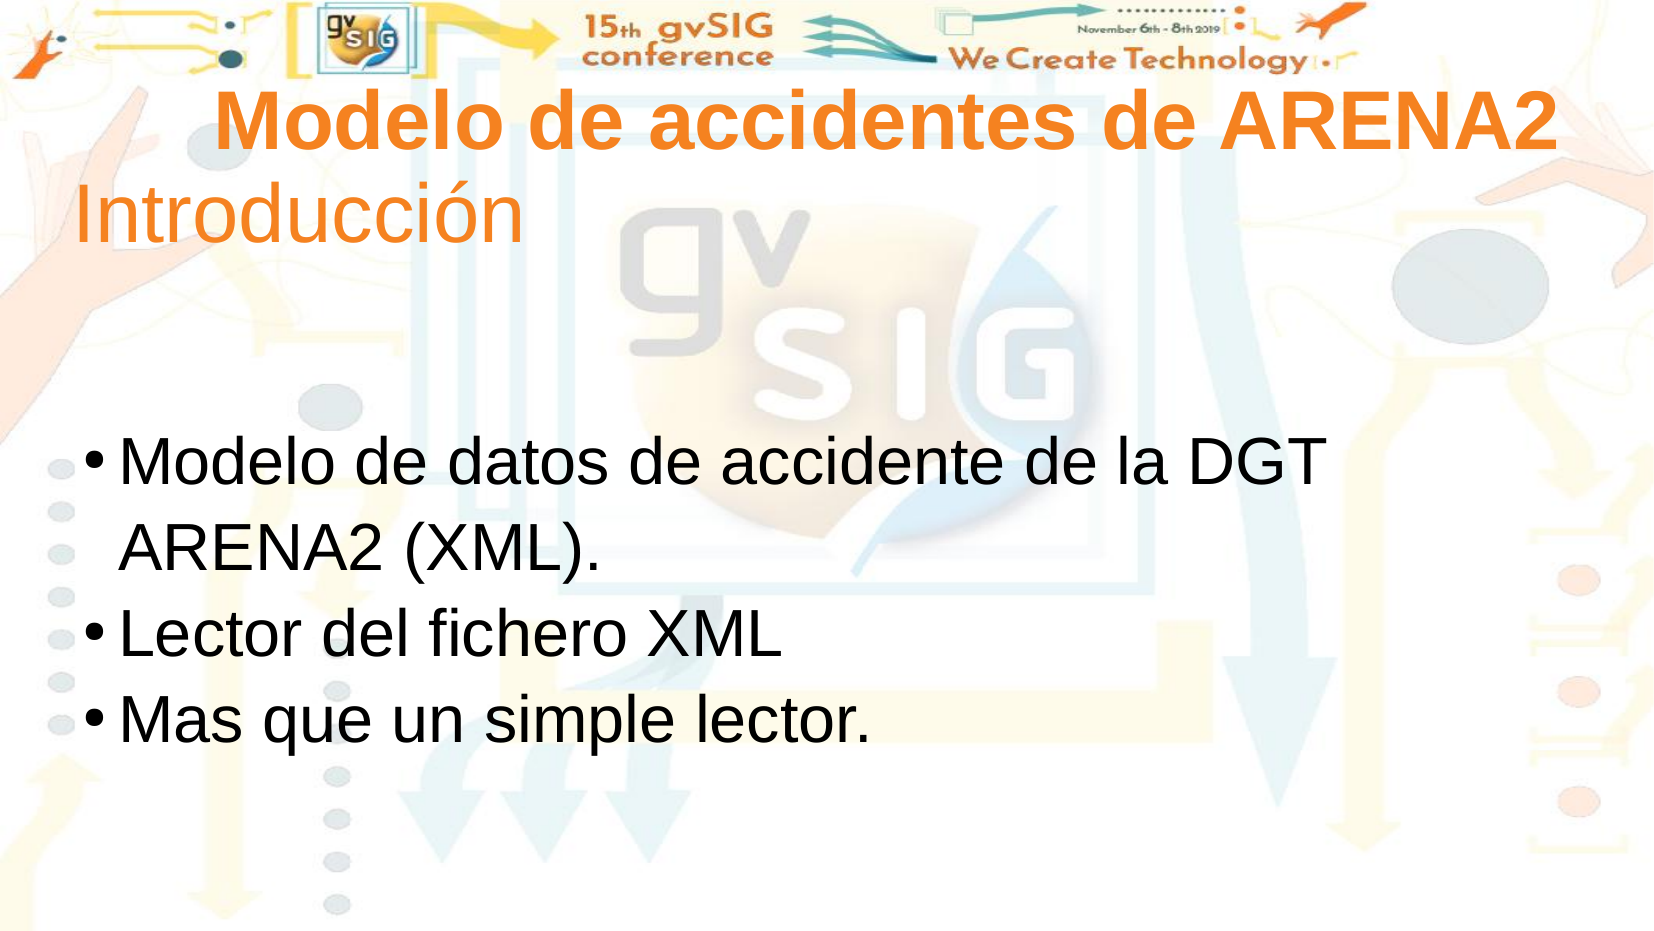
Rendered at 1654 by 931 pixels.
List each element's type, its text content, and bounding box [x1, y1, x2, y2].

title Modelo de accidentes de ARENA2 [72, 73, 1561, 166]
title Introducción [72, 166, 1561, 261]
subtitle Modelo de datos de accidente de la DGT ARENA2 (XML). Lector del fichero XML Mas que un simple lector. [82, 283, 1571, 886]
picture [0, 0, 1654, 931]
